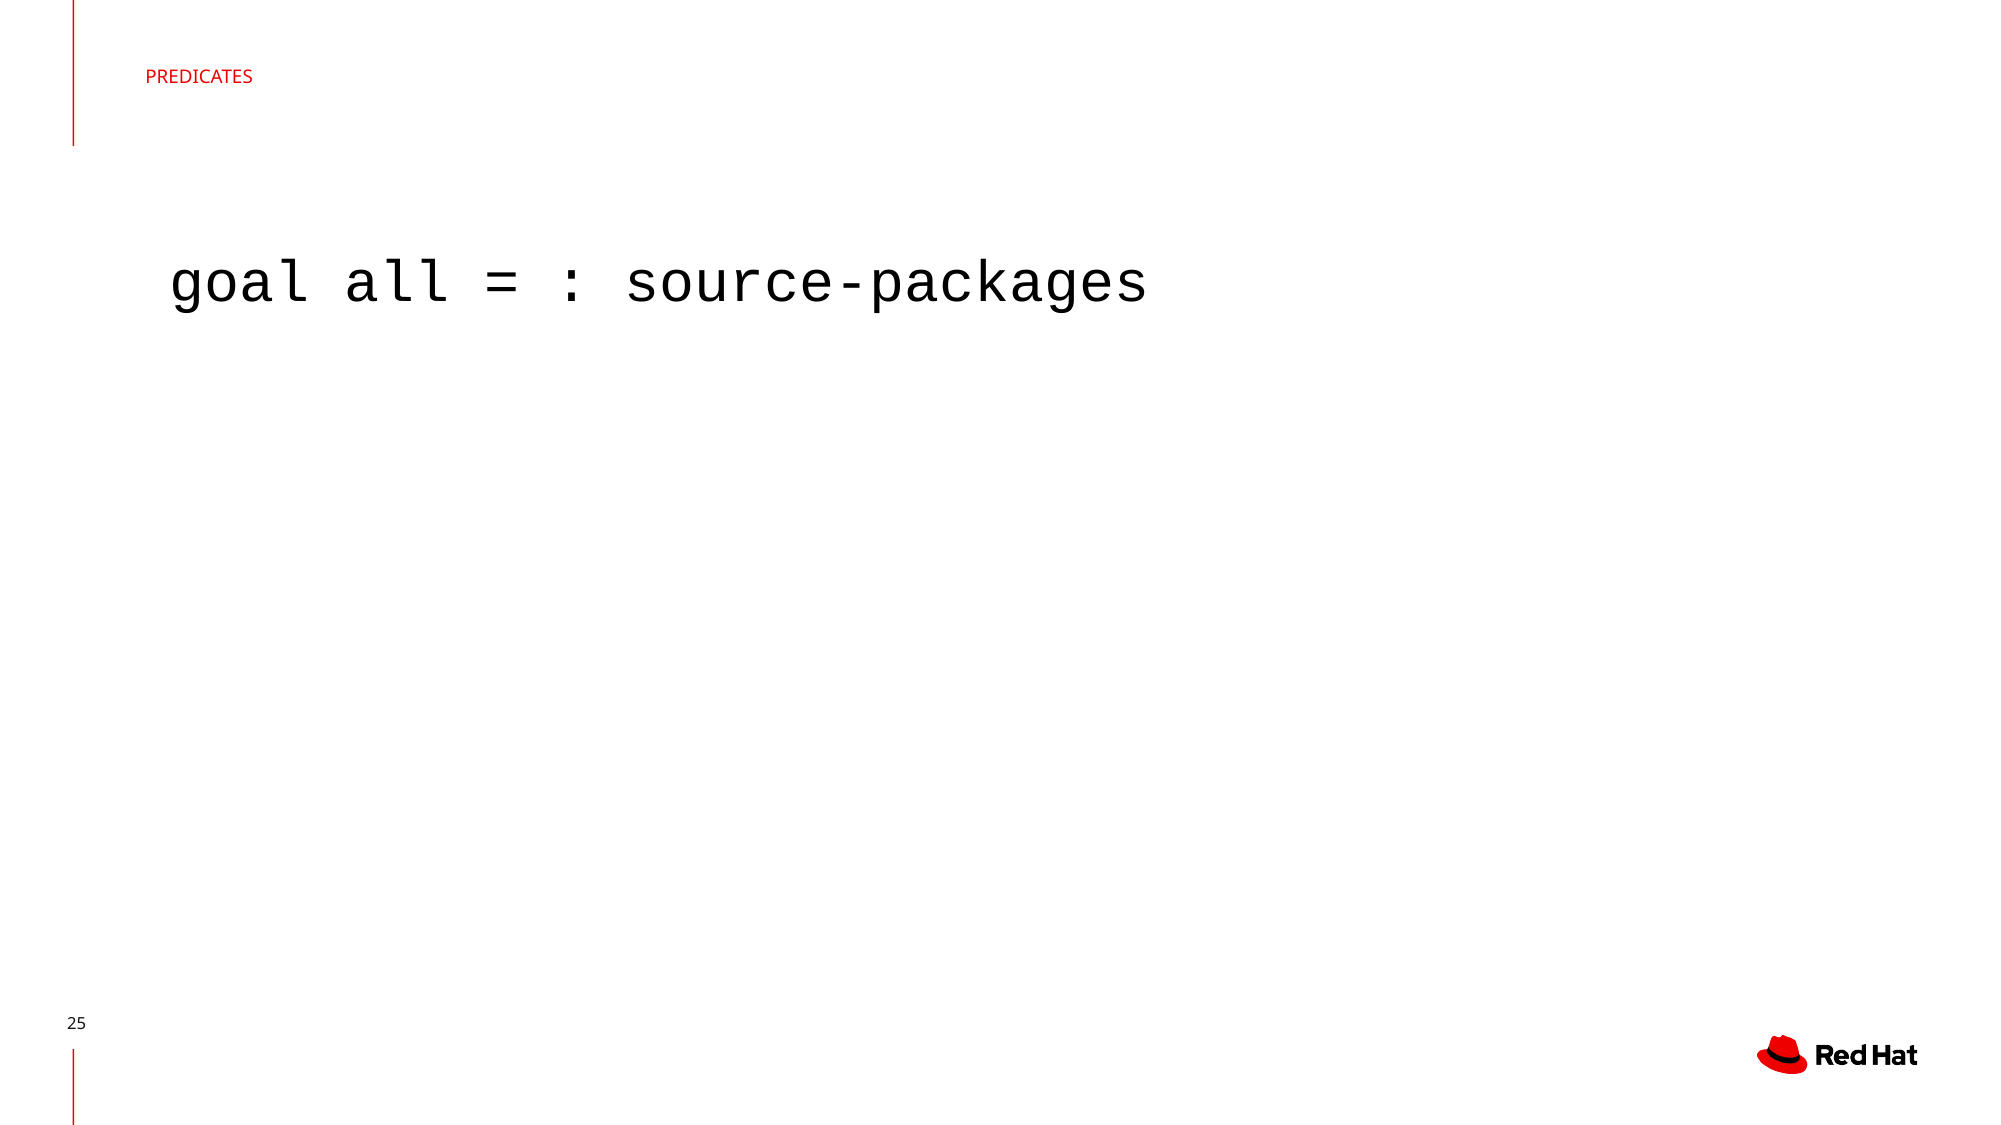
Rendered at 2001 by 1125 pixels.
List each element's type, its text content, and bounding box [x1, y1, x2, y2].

picture [1757, 1035, 1918, 1074]
text_box goal all = : source-packages [154, 235, 1807, 321]
text_box PREDICATES [73, 9, 918, 144]
